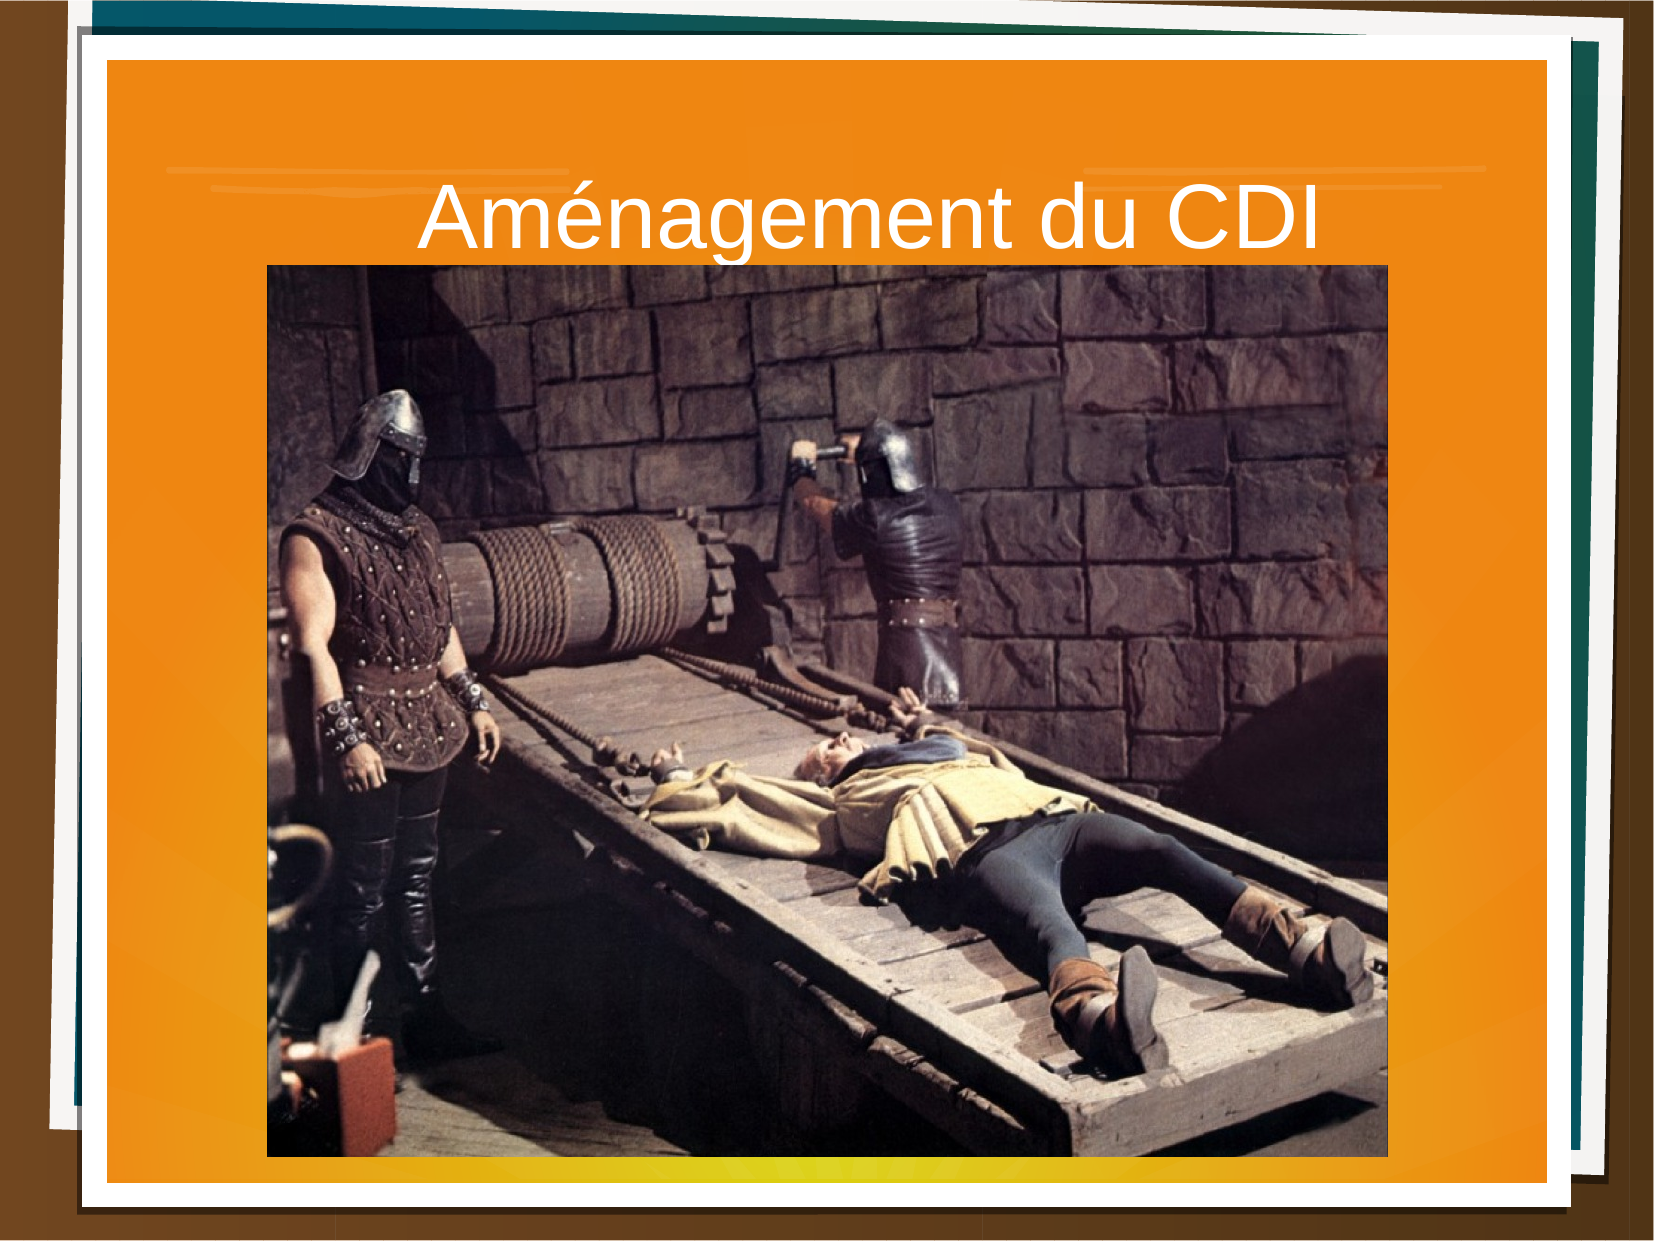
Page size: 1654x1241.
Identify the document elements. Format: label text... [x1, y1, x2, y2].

title Aménagement du CDI [159, 108, 1583, 325]
picture [267, 265, 1388, 1157]
